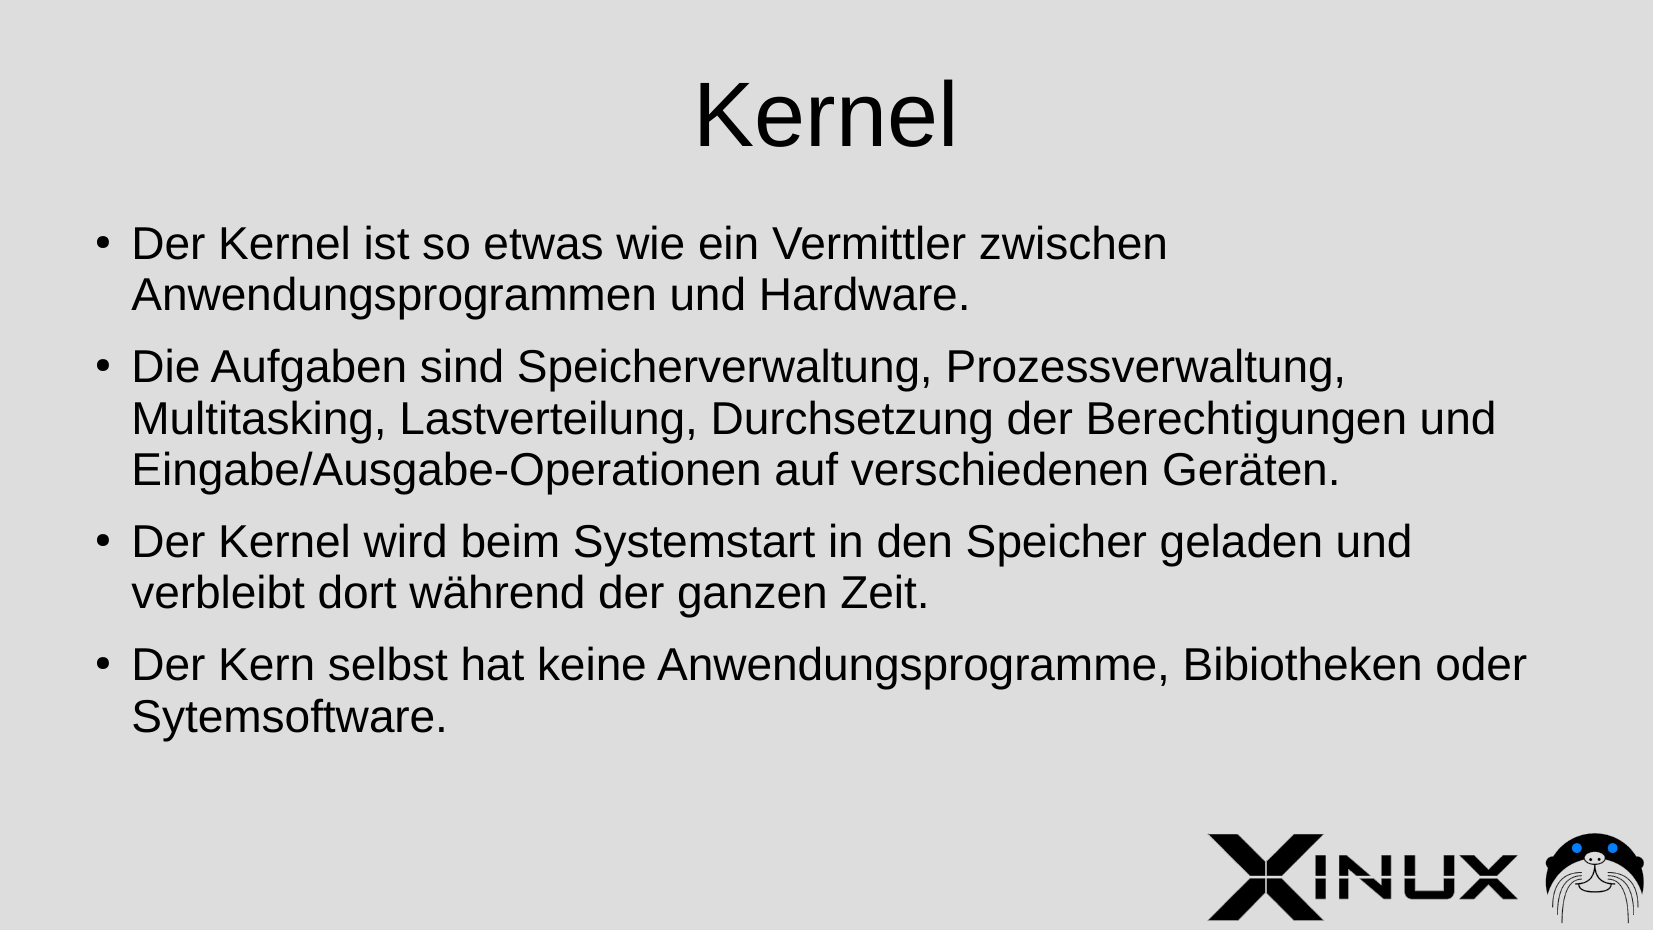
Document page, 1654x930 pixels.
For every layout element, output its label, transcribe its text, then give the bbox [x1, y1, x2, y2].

list Der Kernel ist so etwas wie ein Vermittler zwischen Anwendungsprogrammen und Hardware. Die Aufgaben sind Speicherverwaltung, Prozessverwaltung, Multitasking, Lastverteilung, Durchsetzung der Berechtigungen und Eingabe/Ausgabe-Operationen auf verschiedenen Geräten. Der Kernel wird beim Systemstart in den Speicher geladen und verbleibt dort während der ganzen Zeit. Der Kern selbst hat keine Anwendungsprogramme, Bibiotheken oder Sytemsoftware. [82, 217, 1571, 757]
title Kernel [82, 37, 1571, 193]
picture [1200, 824, 1650, 930]
